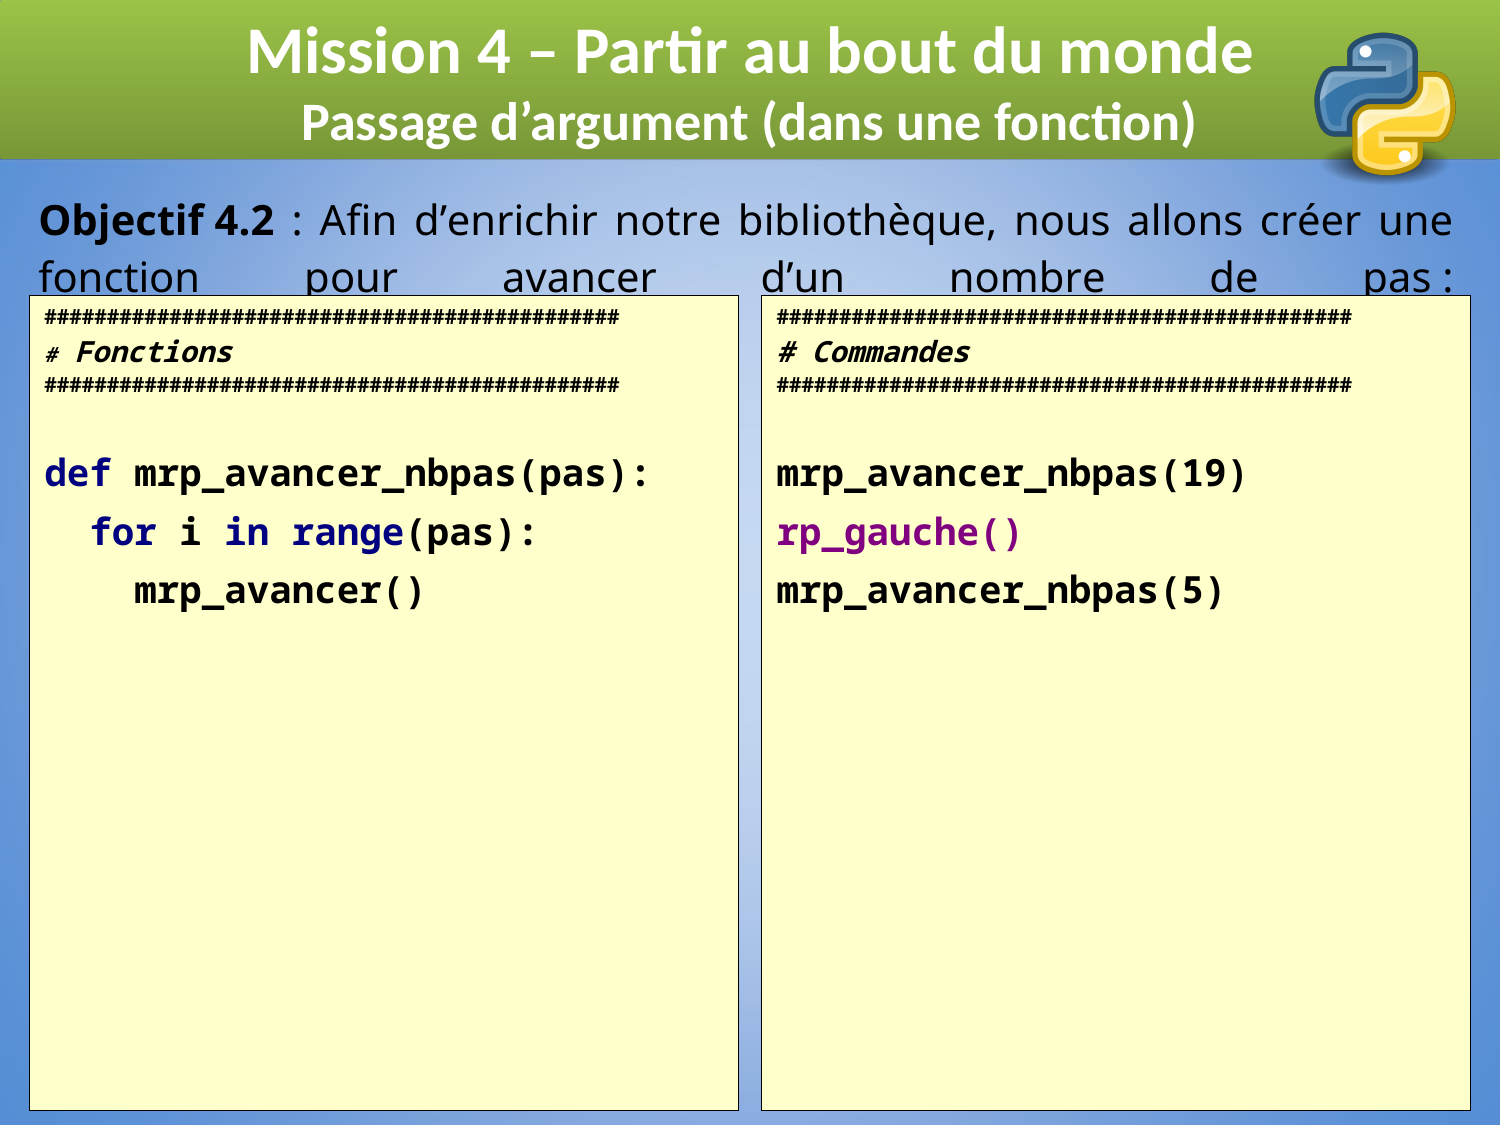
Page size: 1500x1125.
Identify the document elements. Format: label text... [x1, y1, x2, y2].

text_box ############################################## # Fonctions ############################################## def mrp_avancer_nbpas(pas): for i in range(pas): mrp_avancer() [29, 295, 739, 1111]
text_box ############################################## # Commandes ############################################## mrp_avancer_nbpas(19) rp_gauche() mrp_avancer_nbpas(5) [761, 295, 1471, 1111]
picture [0, 29, 1500, 1125]
text_box Objectif 4.2 : Afin d’enrichir notre bibliothèque, nous allons créer une fonction pour avancer d’un nombre de pas : mrp_avancer_nbpas(pas). [23, 183, 1469, 282]
text_box Mission 4 – Partir au bout du monde Passage d’argument (dans une fonction) [0, 0, 1500, 159]
